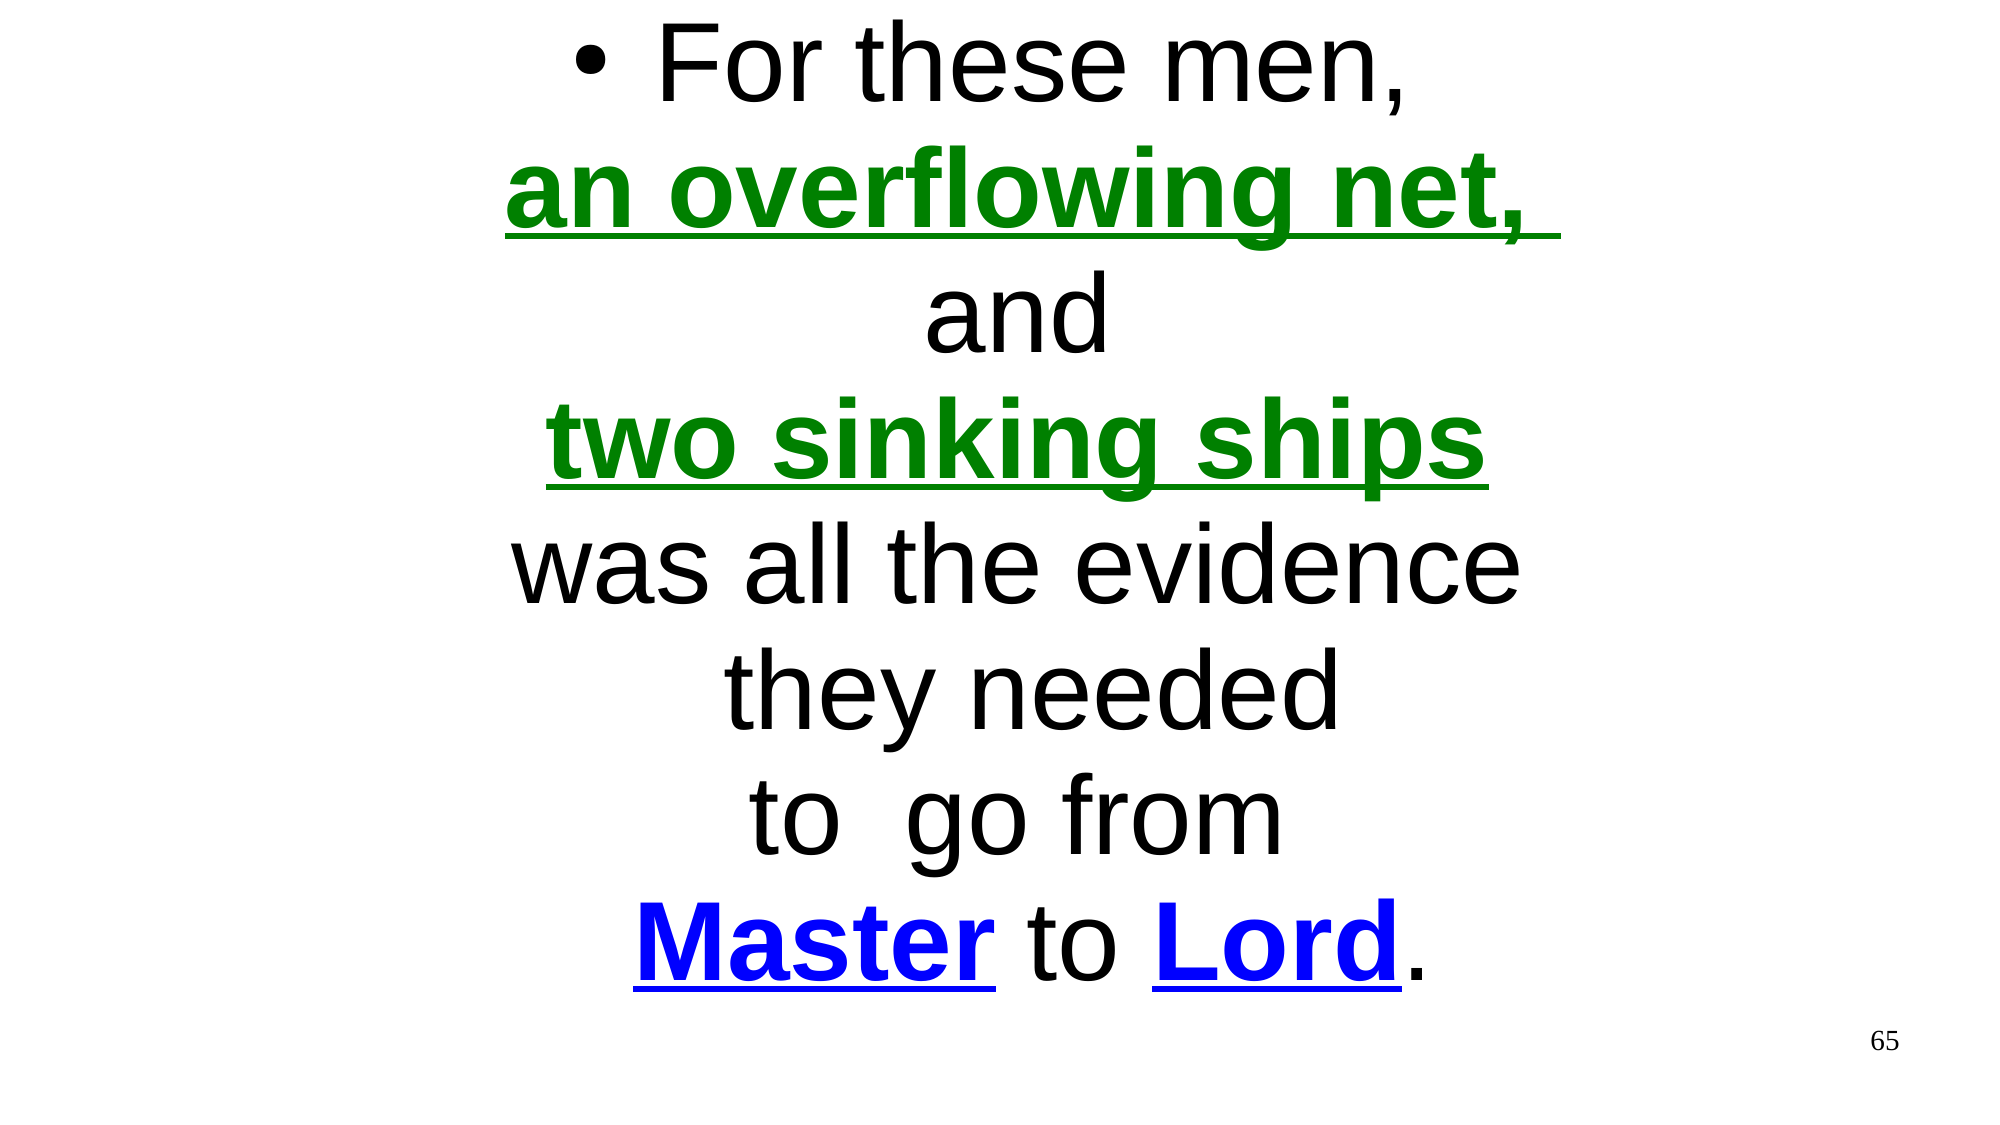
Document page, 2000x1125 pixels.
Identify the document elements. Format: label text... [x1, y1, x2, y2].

list For these men, an overflowing net, and two sinking ships was all the evidence they needed to go from Master to Lord. [0, 0, 1996, 1123]
